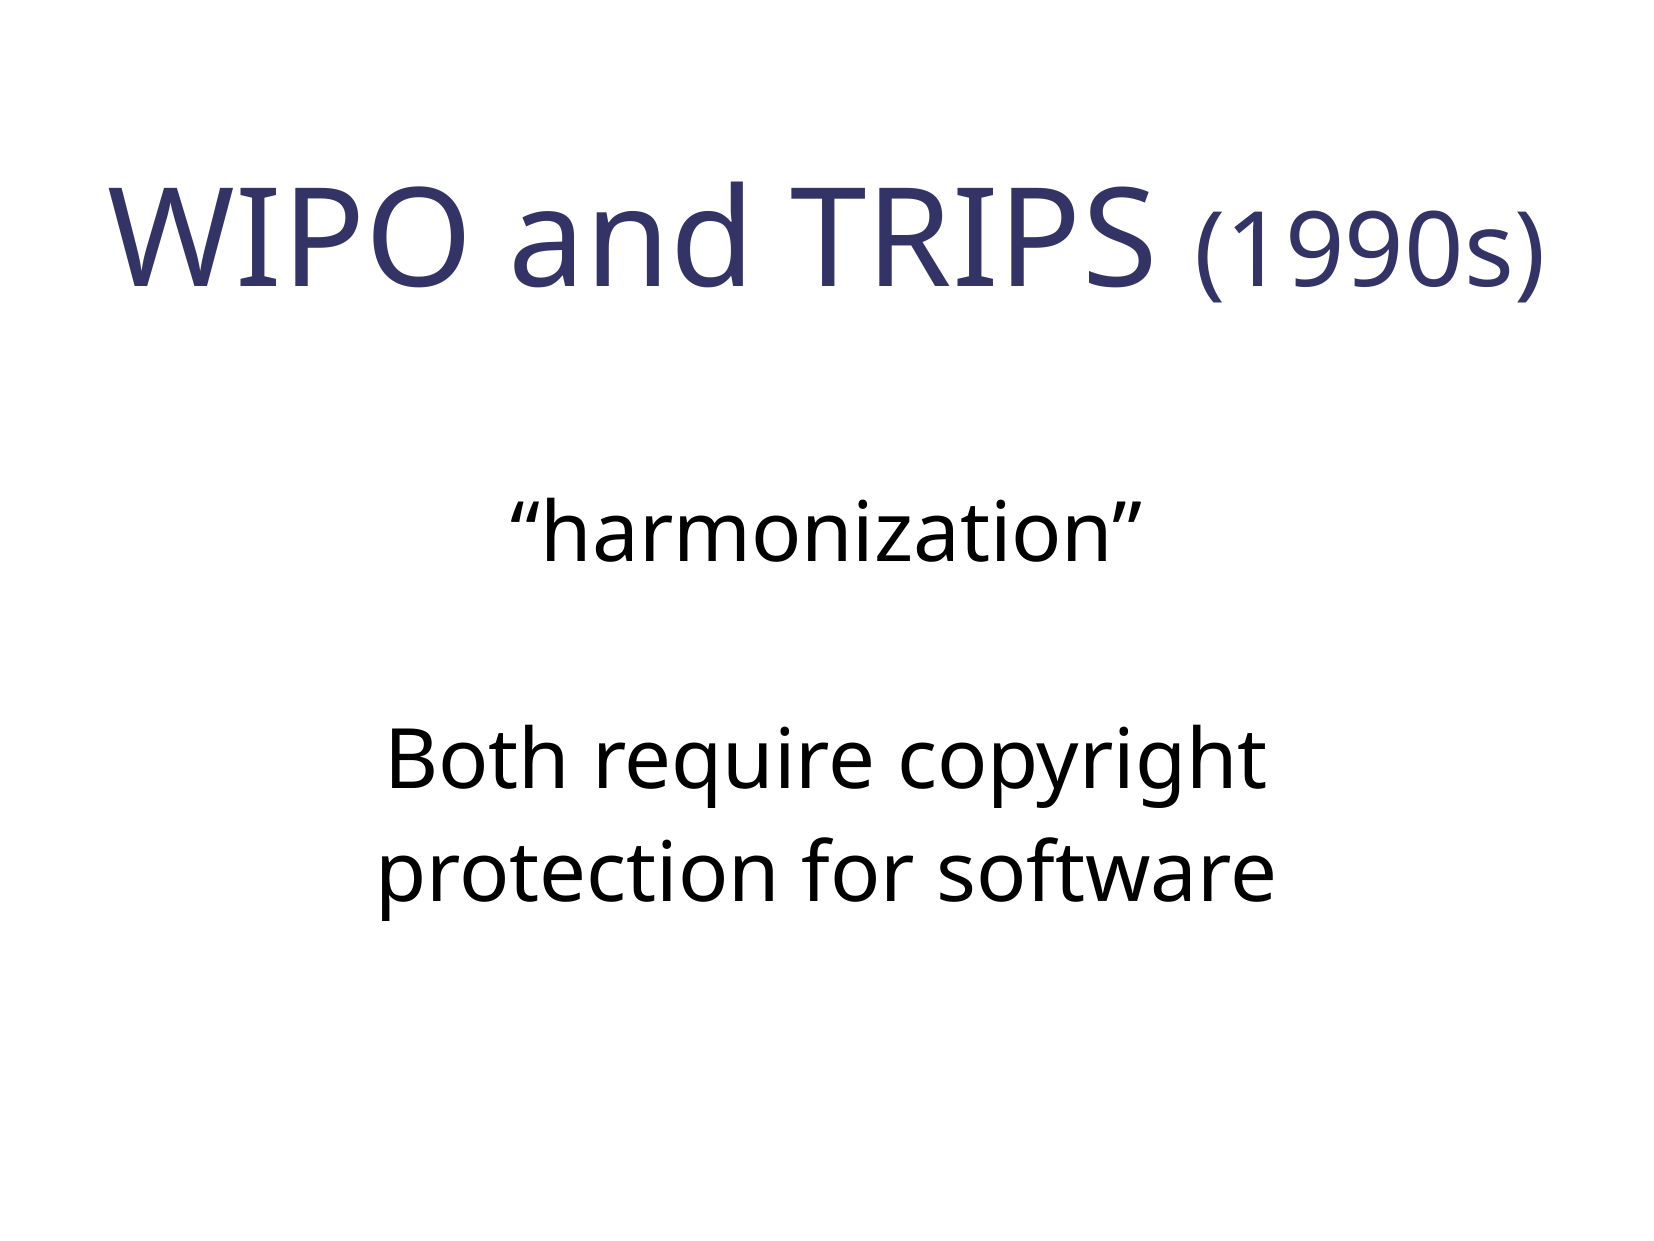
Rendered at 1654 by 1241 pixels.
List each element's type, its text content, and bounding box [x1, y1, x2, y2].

subtitle “harmonization” Both require copyright protection for software [82, 297, 1571, 1102]
title WIPO and TRIPS (1990s) [82, 85, 1571, 297]
